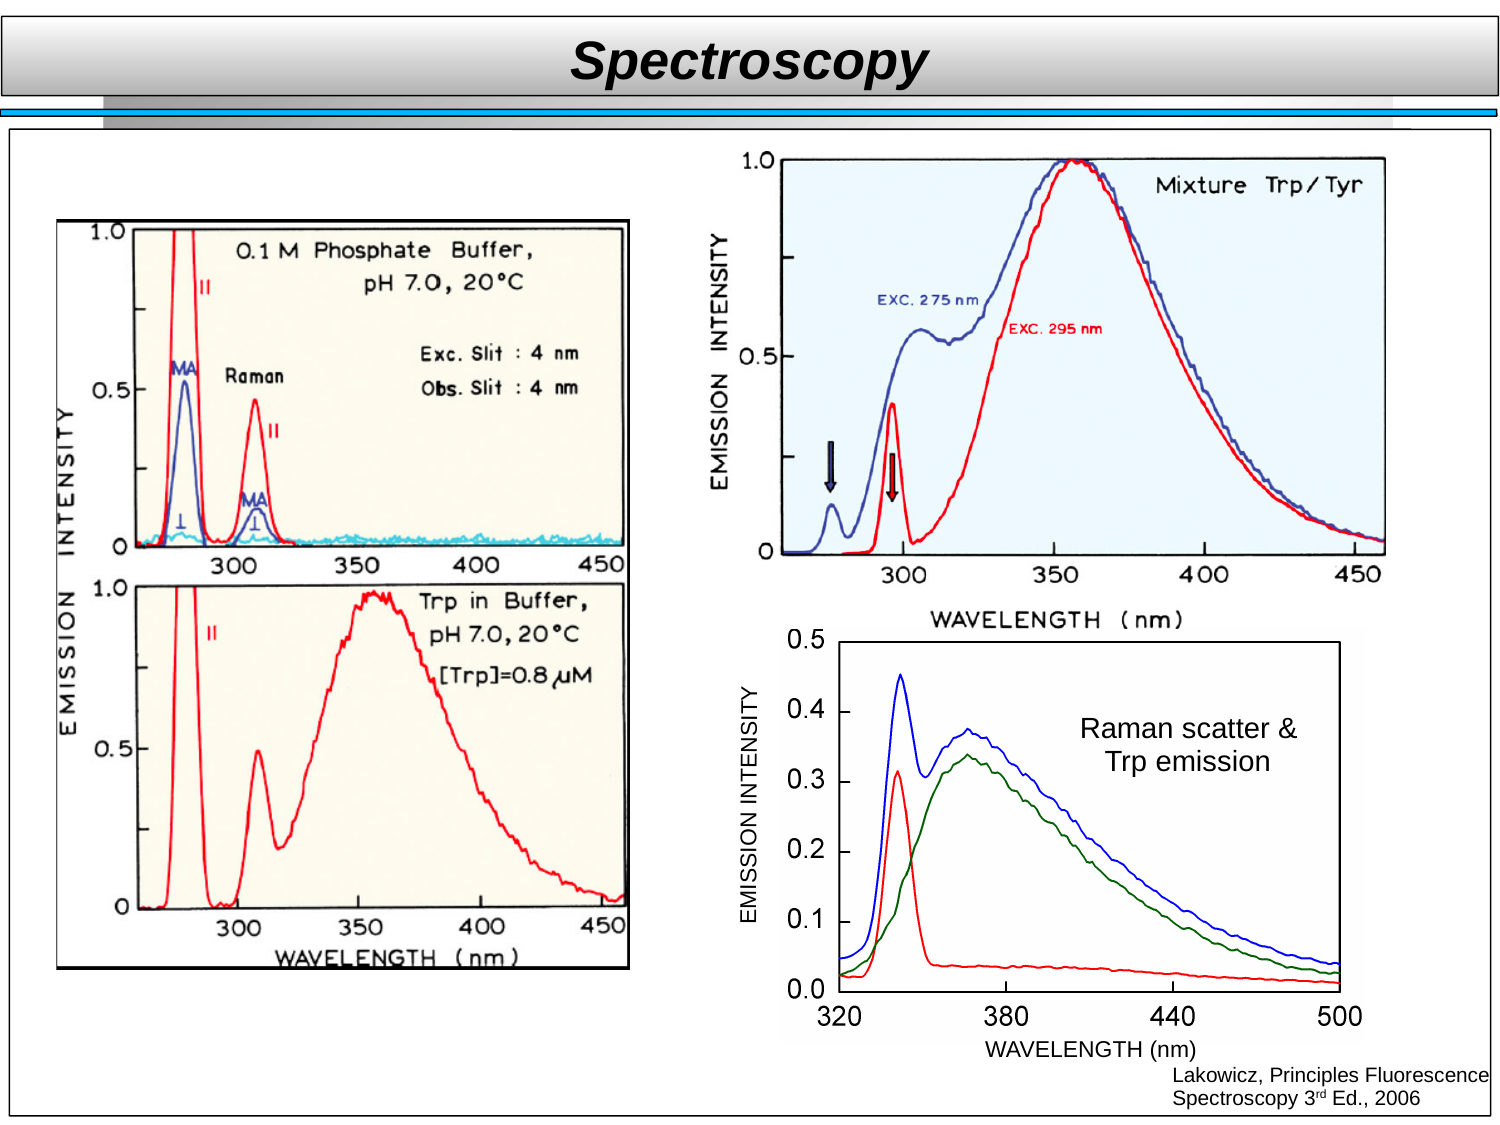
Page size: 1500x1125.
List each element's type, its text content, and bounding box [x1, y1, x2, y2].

picture [710, 151, 1386, 1042]
text_box Raman scatter & Trp emission [1065, 705, 1321, 786]
text_box WAVELENGTH (nm) [970, 1029, 1226, 1071]
text_box EMISSION INTENSITY [727, 657, 775, 940]
picture [56, 219, 630, 970]
text_box Spectroscopy [1, 16, 1499, 96]
text_box [0, 109, 1497, 117]
text_box Lakowicz, Principles Fluorescence Spectroscopy 3rd Ed., 2006 [1157, 1055, 1500, 1119]
text_box [9, 129, 1491, 1116]
